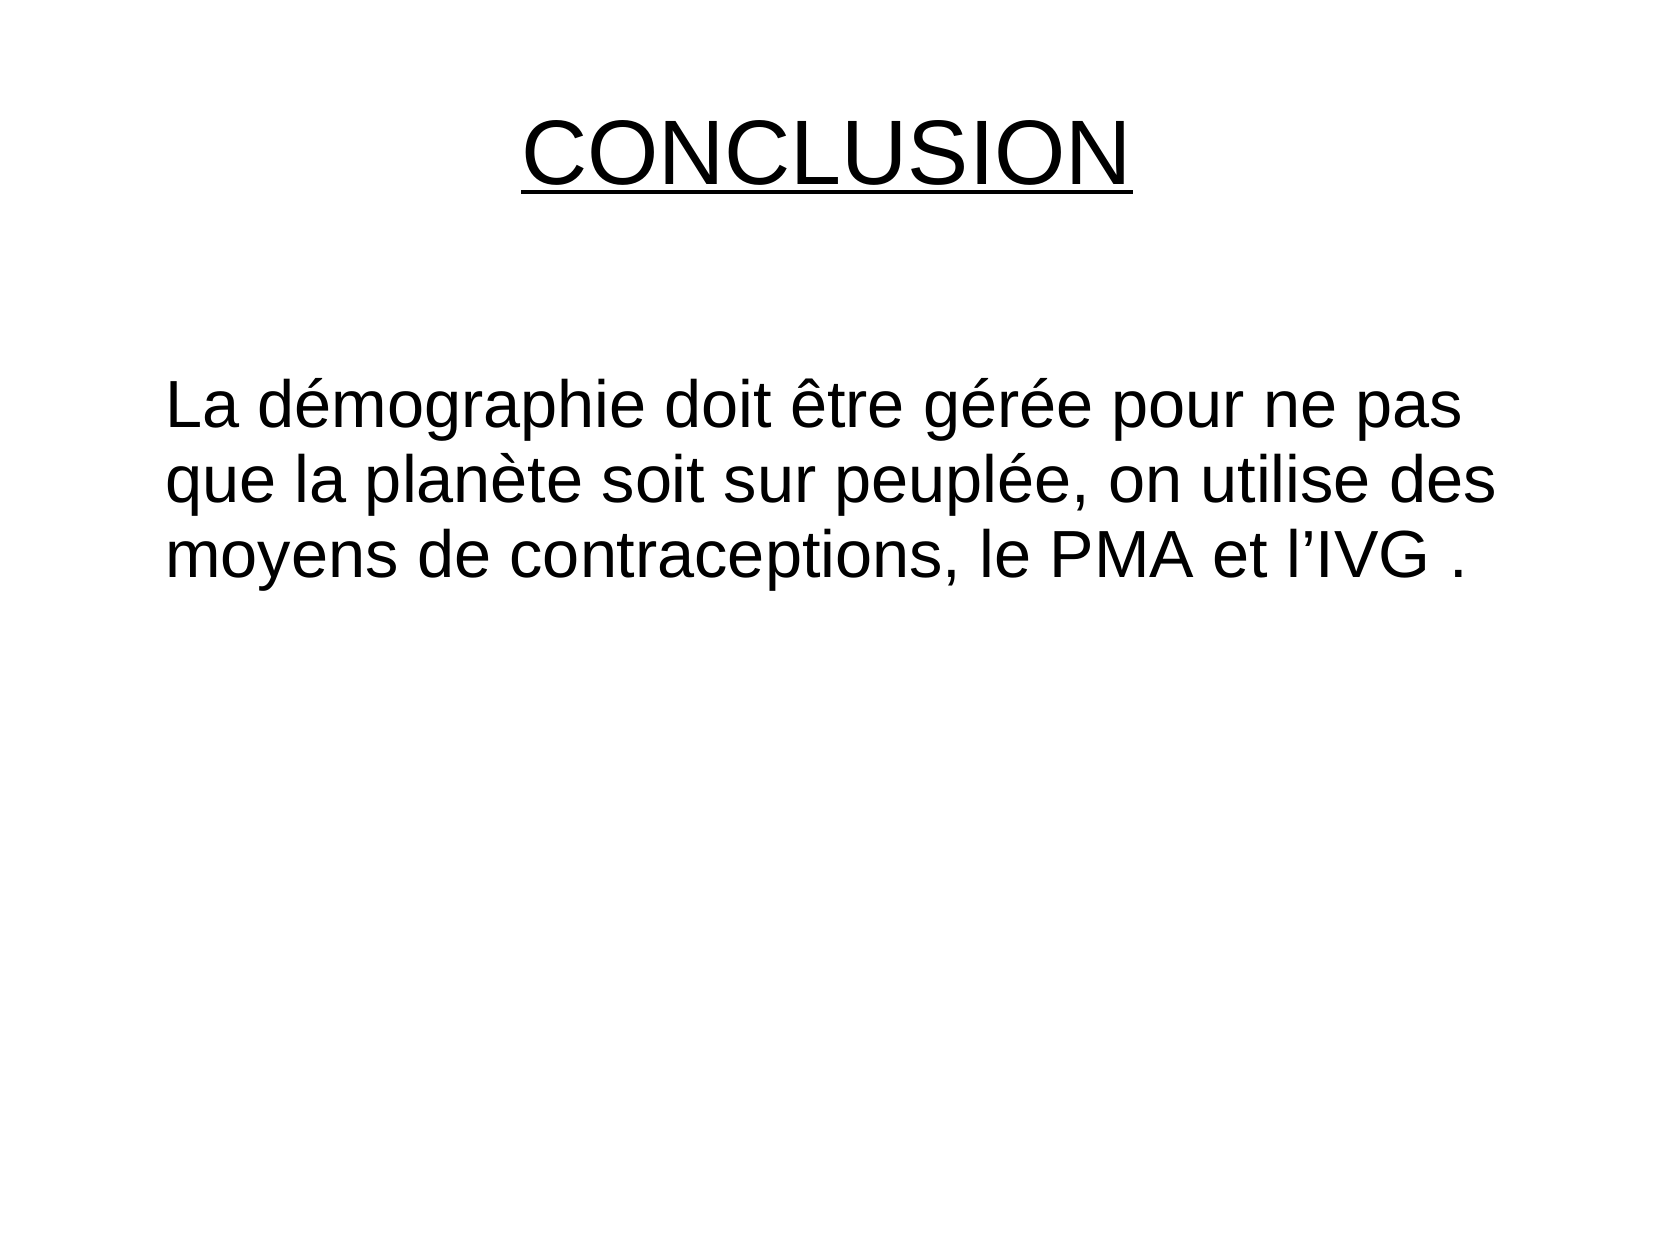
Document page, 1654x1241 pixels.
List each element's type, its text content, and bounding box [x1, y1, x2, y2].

title CONCLUSION [82, 49, 1571, 257]
list La démographie doit être gérée pour ne pas que la planète soit sur peuplée, on utilise des moyens de contraceptions, le PMA et l’IVG . [94, 367, 1583, 1087]
